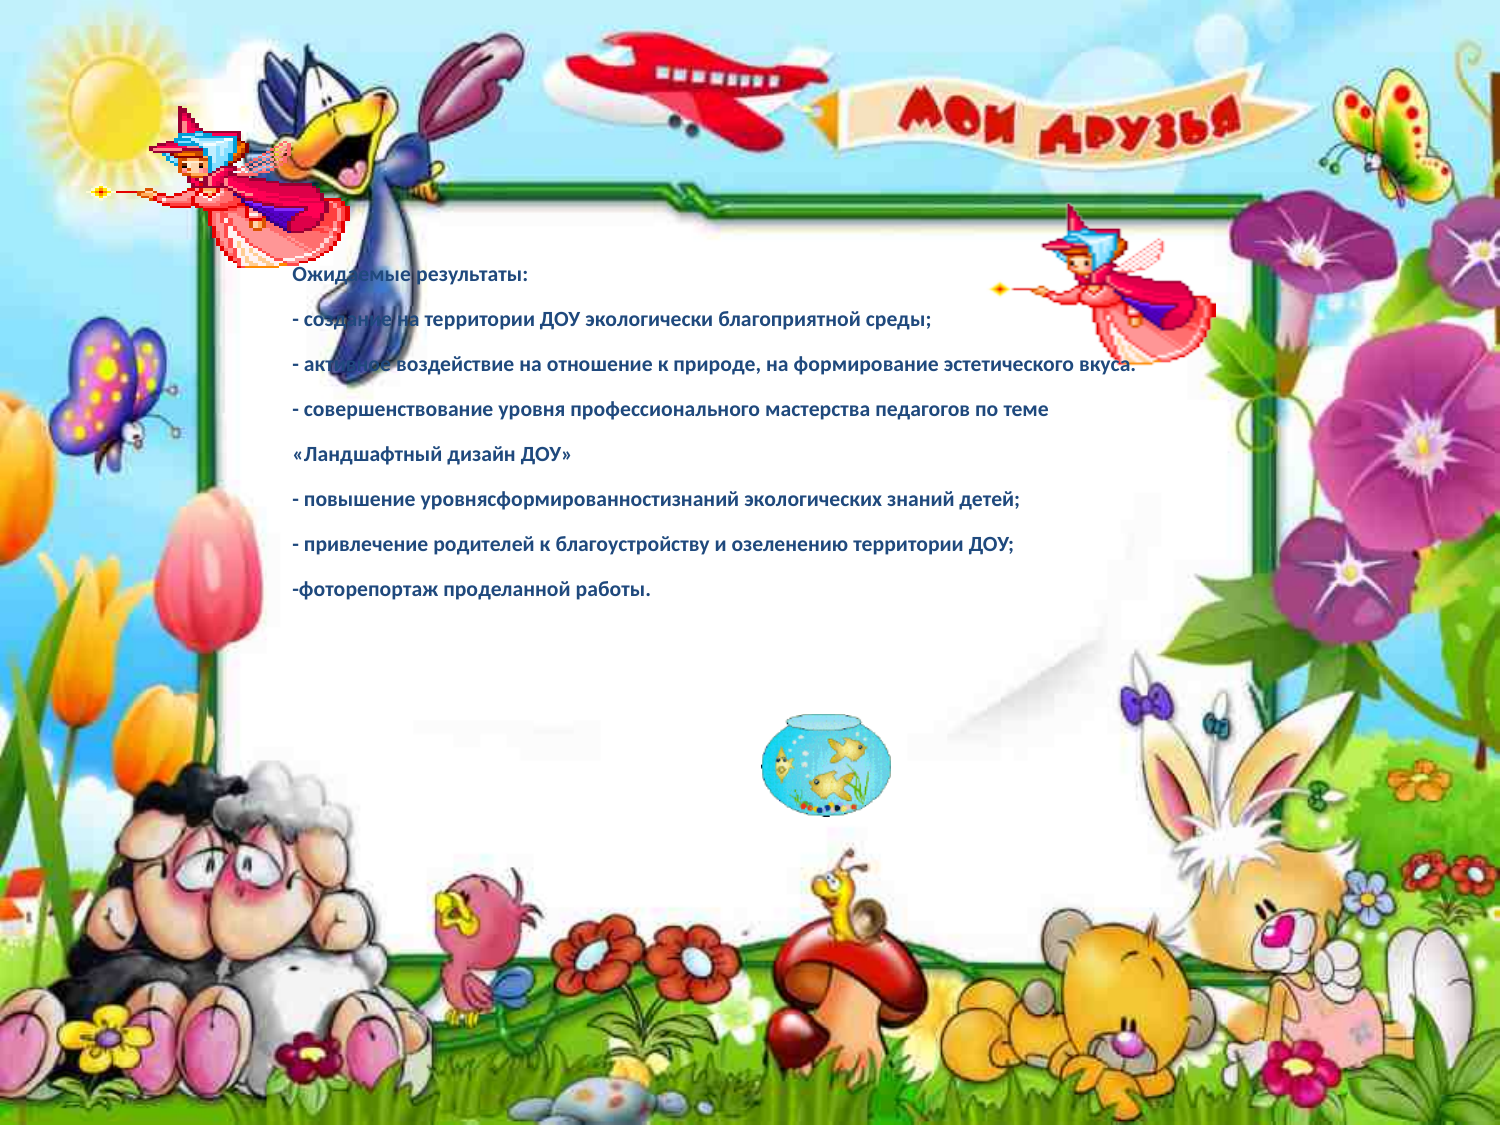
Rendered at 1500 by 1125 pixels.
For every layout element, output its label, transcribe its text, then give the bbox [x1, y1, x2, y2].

picture [0, 0, 1500, 1125]
text_box Ожидаемые результаты: - создание на территории ДОУ экологически благоприятной среды; - активное воздействие на отношение к природе, на формирование эстетического вкуса. - совершенствование уровня профессионального мастерства педагогов по теме «Ландшафтный дизайн ДОУ» - повышение уровнясформированностизнаний экологических знаний детей; - привлечение родителей к благоустройству и озеленению территории ДОУ; -фоторепортаж проделанной работы. [277, 236, 1211, 612]
